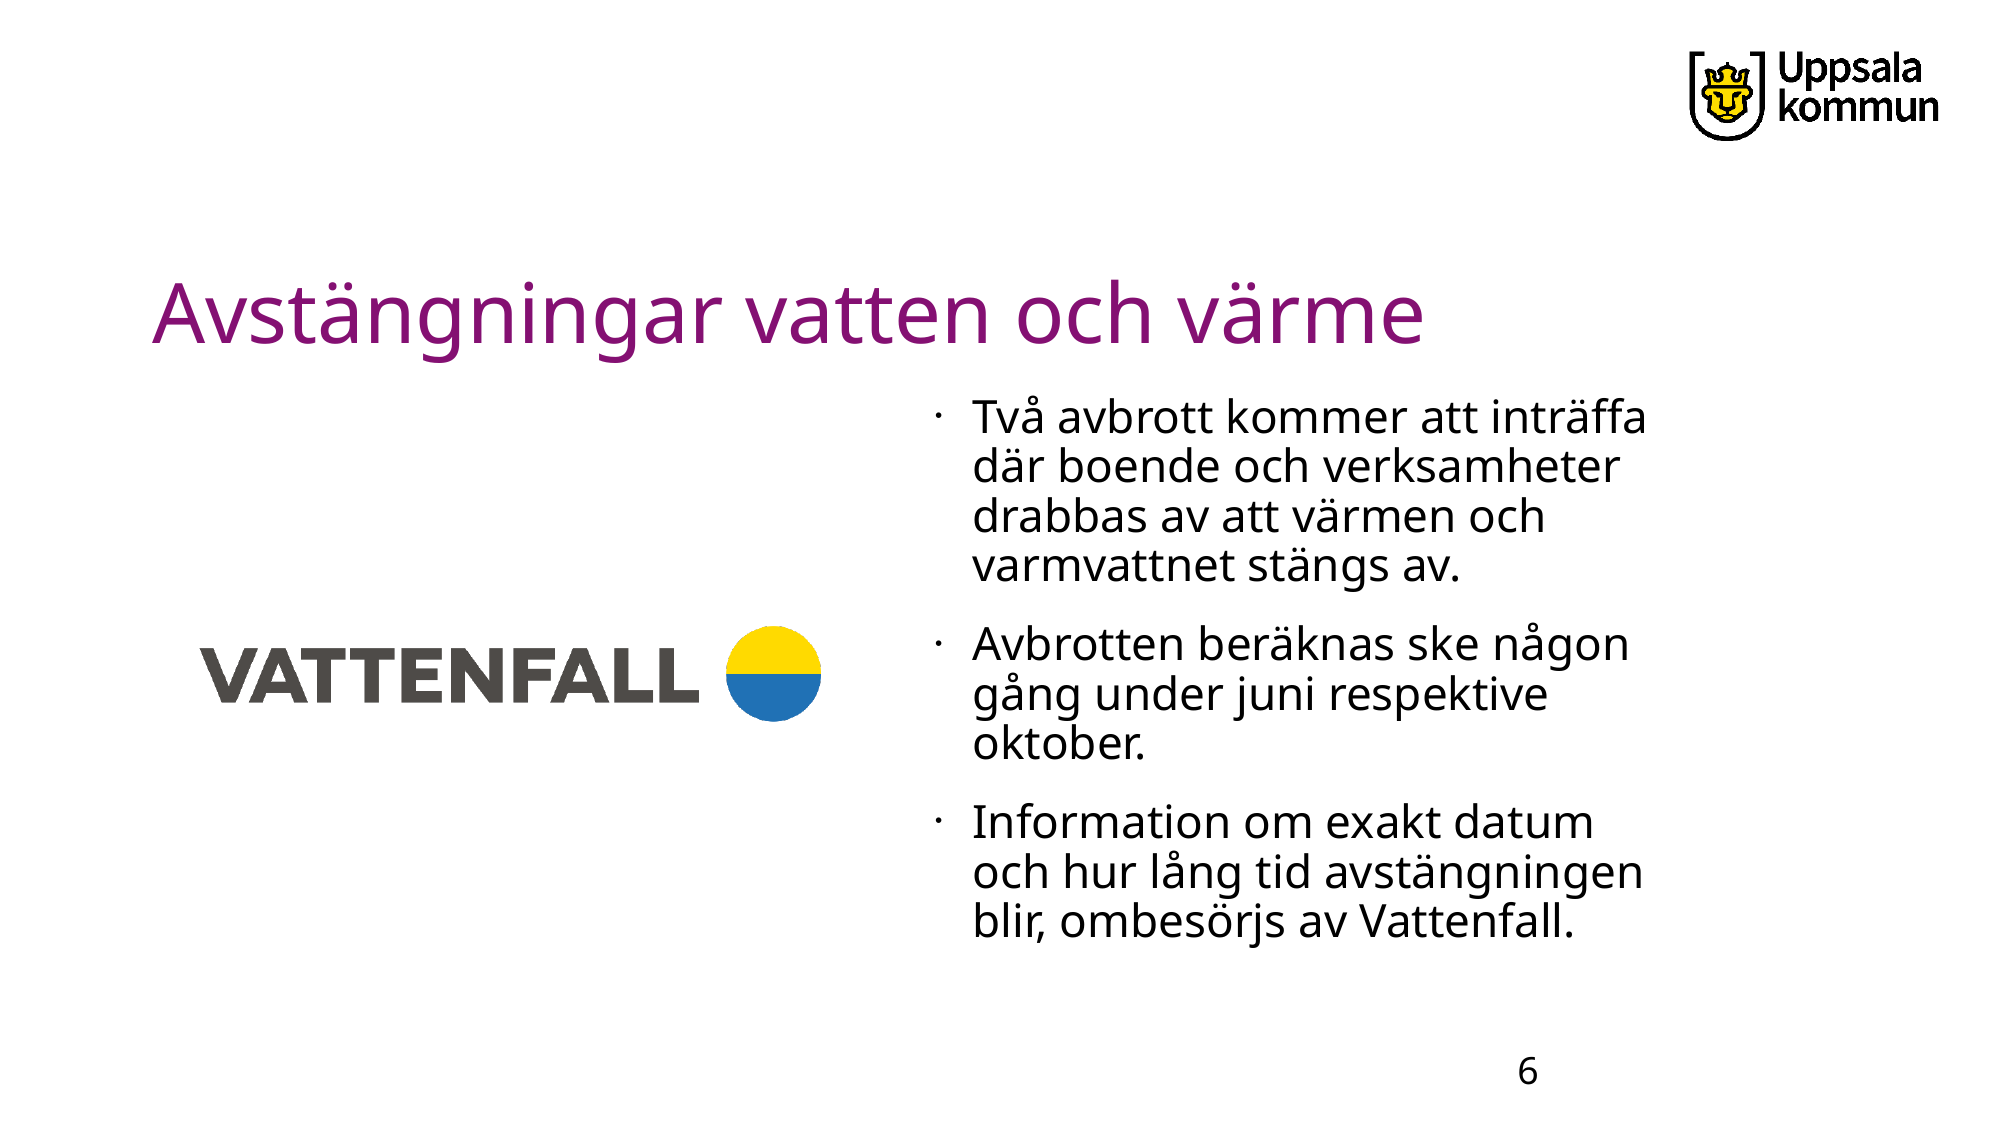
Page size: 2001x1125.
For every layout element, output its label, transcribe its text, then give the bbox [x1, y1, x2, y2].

list Två avbrott kommer att inträffa där boende och verksamheter drabbas av att värmen och varmvattnet stängs av. Avbrotten beräknas ske någon gång under juni respektive oktober. Information om exakt datum och hur lång tid avstängningen blir, ombesörjs av Vattenfall. [920, 386, 1666, 960]
slide_number <nummer> [1502, 1042, 1953, 1103]
picture [137, 549, 883, 798]
picture [1674, 36, 1953, 156]
title Avstängningar vatten och värme [137, 159, 1675, 370]
